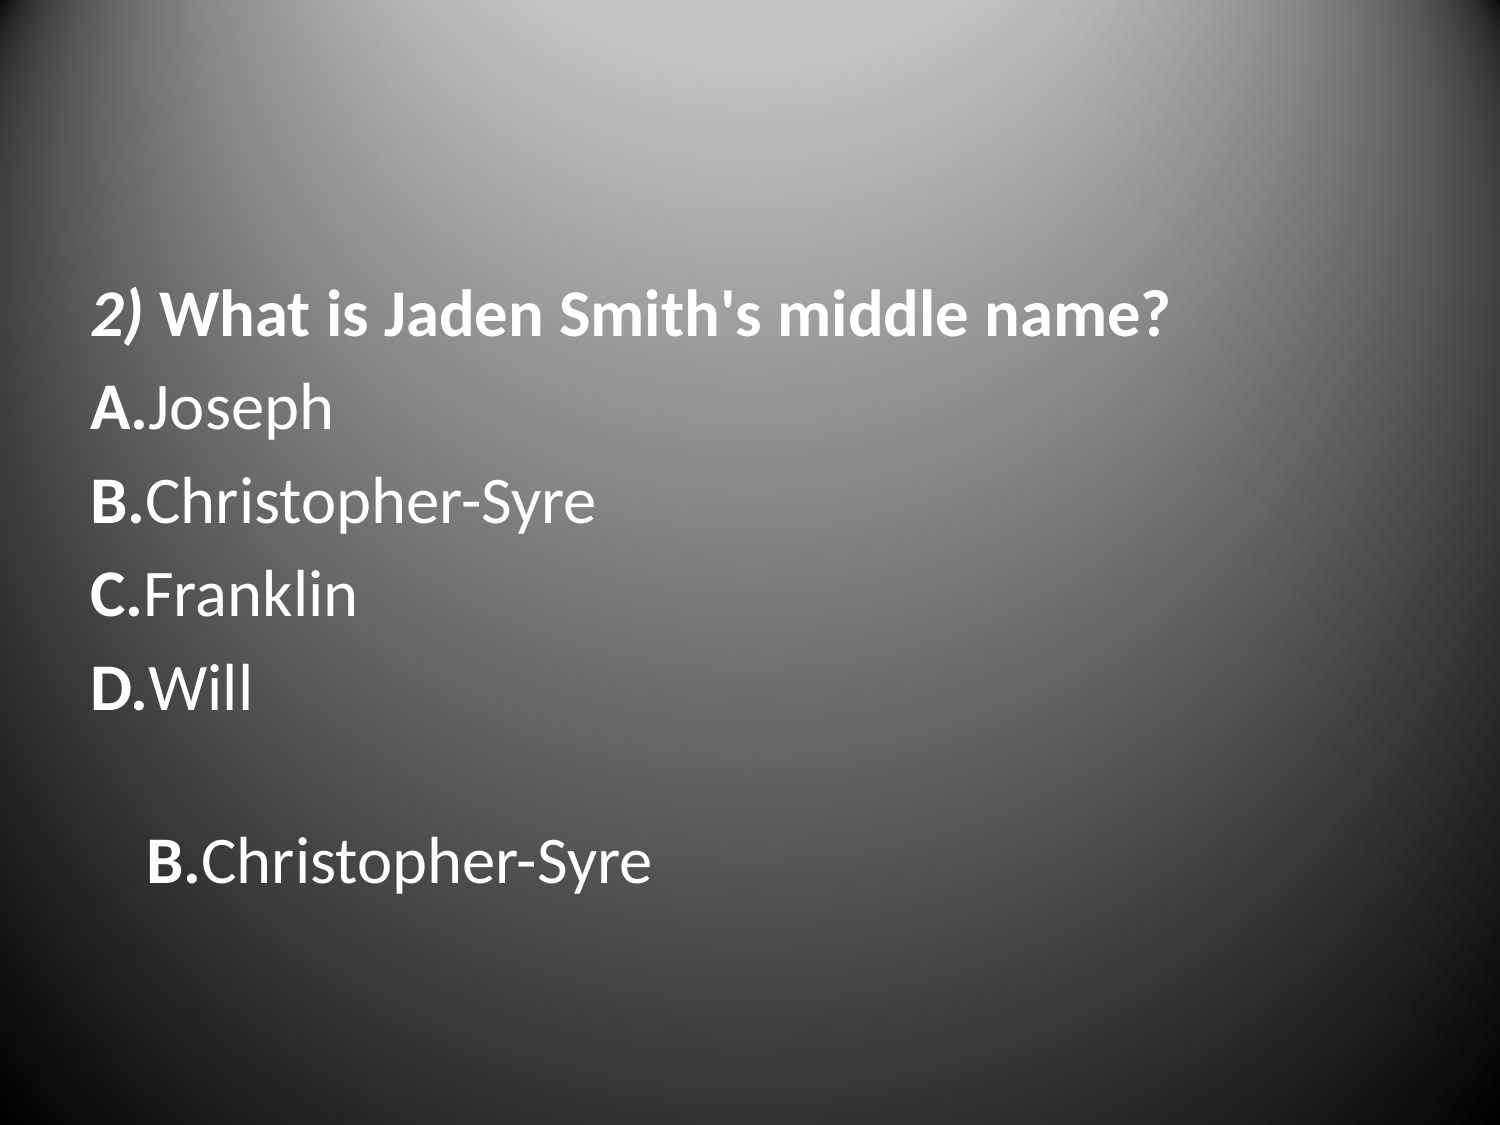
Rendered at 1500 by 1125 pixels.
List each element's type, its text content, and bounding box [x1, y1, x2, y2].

picture [0, 0, 1500, 1125]
list 2) What is Jaden Smith's middle name? A.Joseph B.Christopher-Syre C.Franklin D.Will B.Christopher-Syre [75, 262, 1425, 1005]
